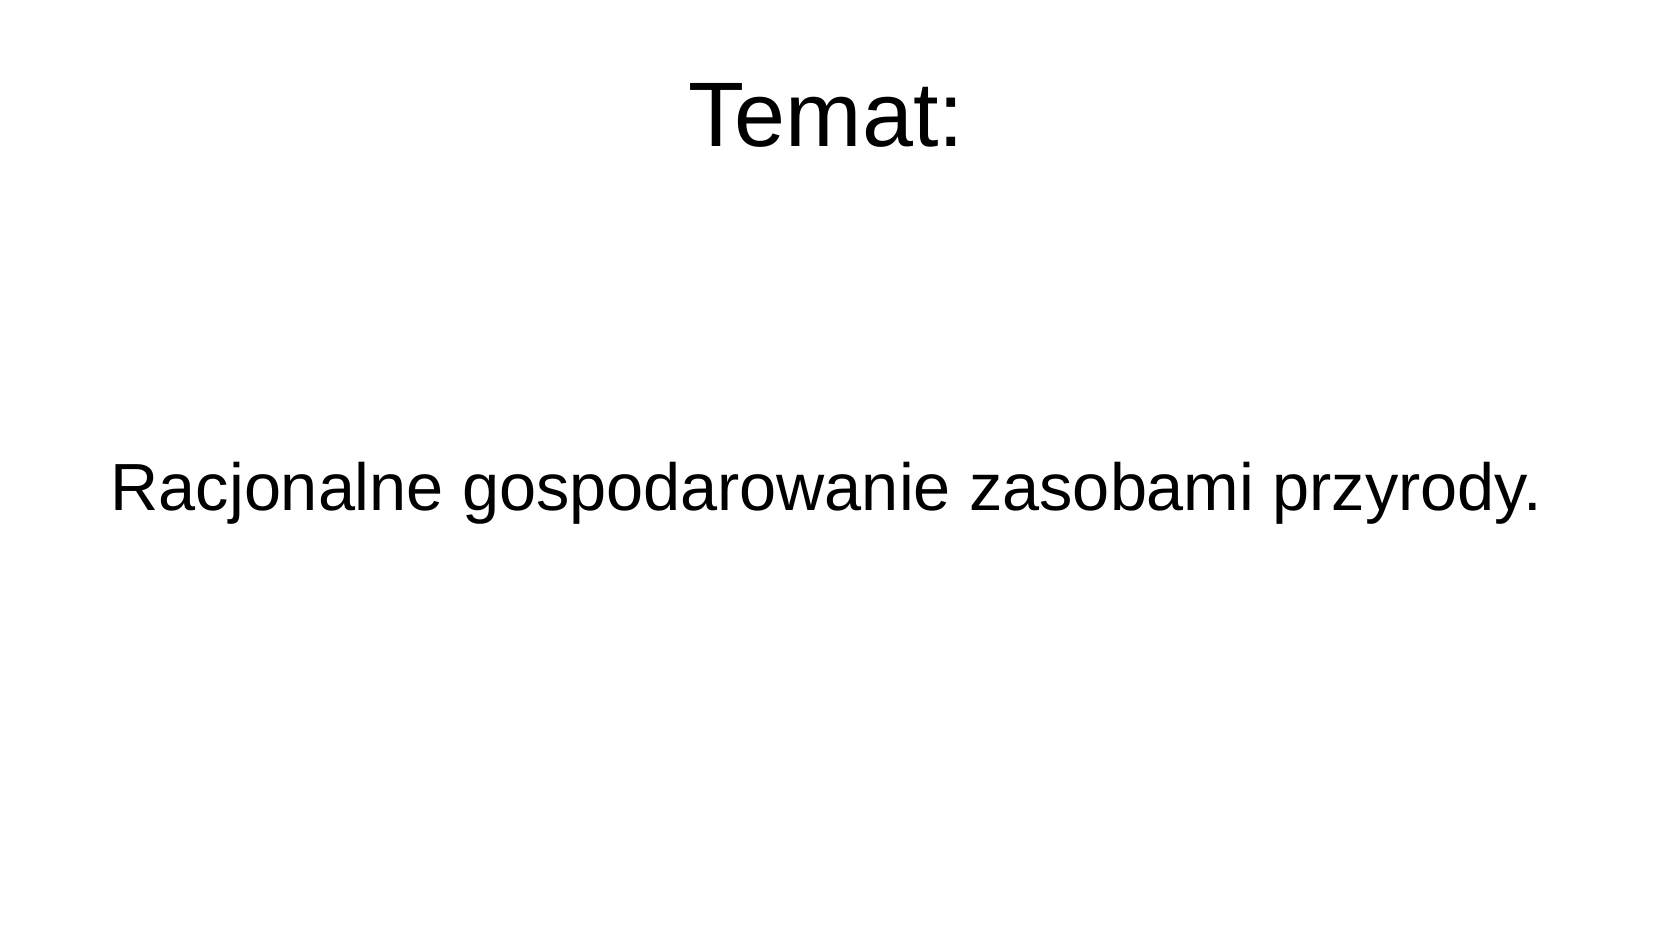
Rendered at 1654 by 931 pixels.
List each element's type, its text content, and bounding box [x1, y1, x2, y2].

title Temat: [82, 37, 1571, 193]
subtitle Racjonalne gospodarowanie zasobami przyrody. [82, 217, 1571, 758]
